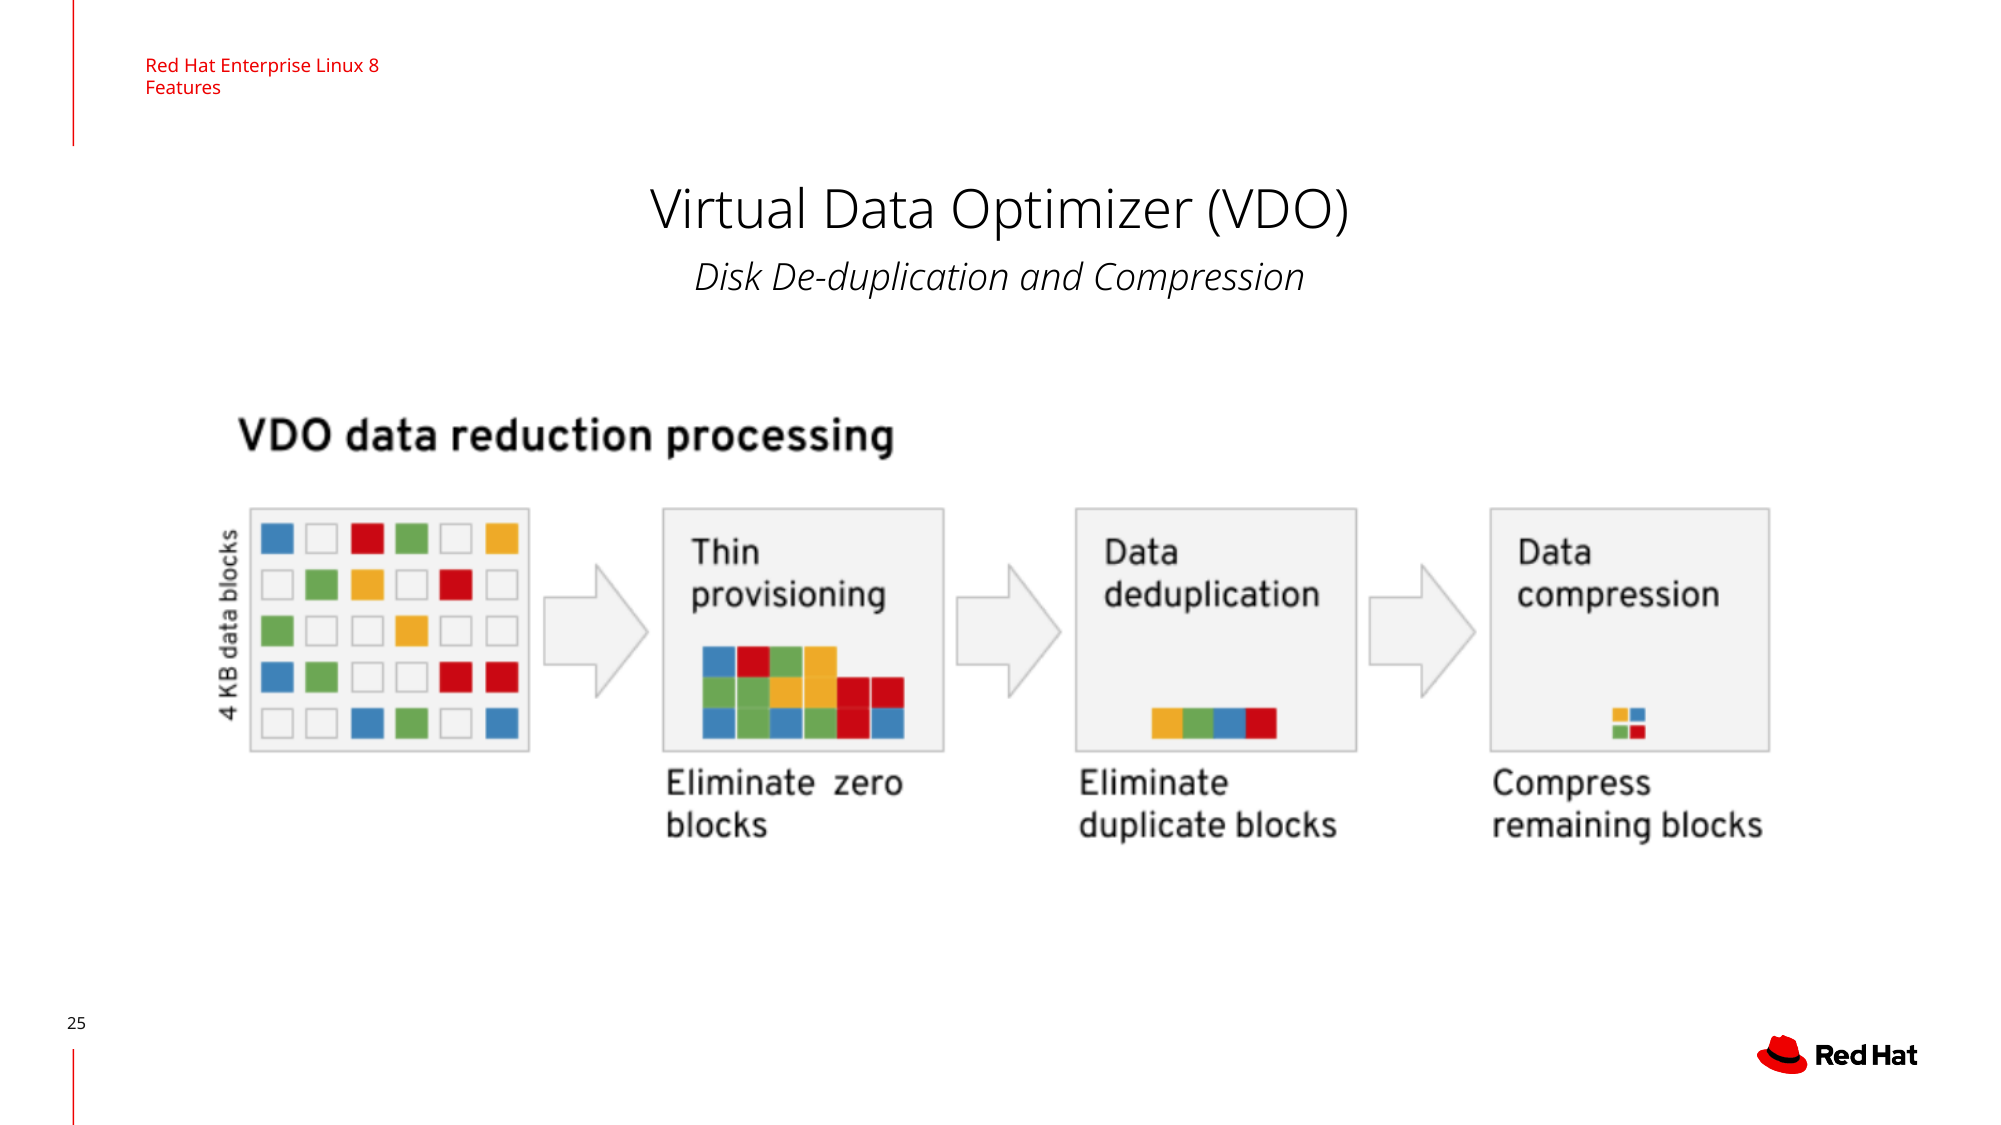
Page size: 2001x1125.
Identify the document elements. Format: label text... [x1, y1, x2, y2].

picture [106, 403, 1855, 904]
picture [1757, 1035, 1918, 1074]
title Virtual Data Optimizer (VDO) Disk De-duplication and Compression [287, 155, 1713, 315]
subtitle Red Hat Enterprise Linux 8 Features [73, 9, 918, 143]
